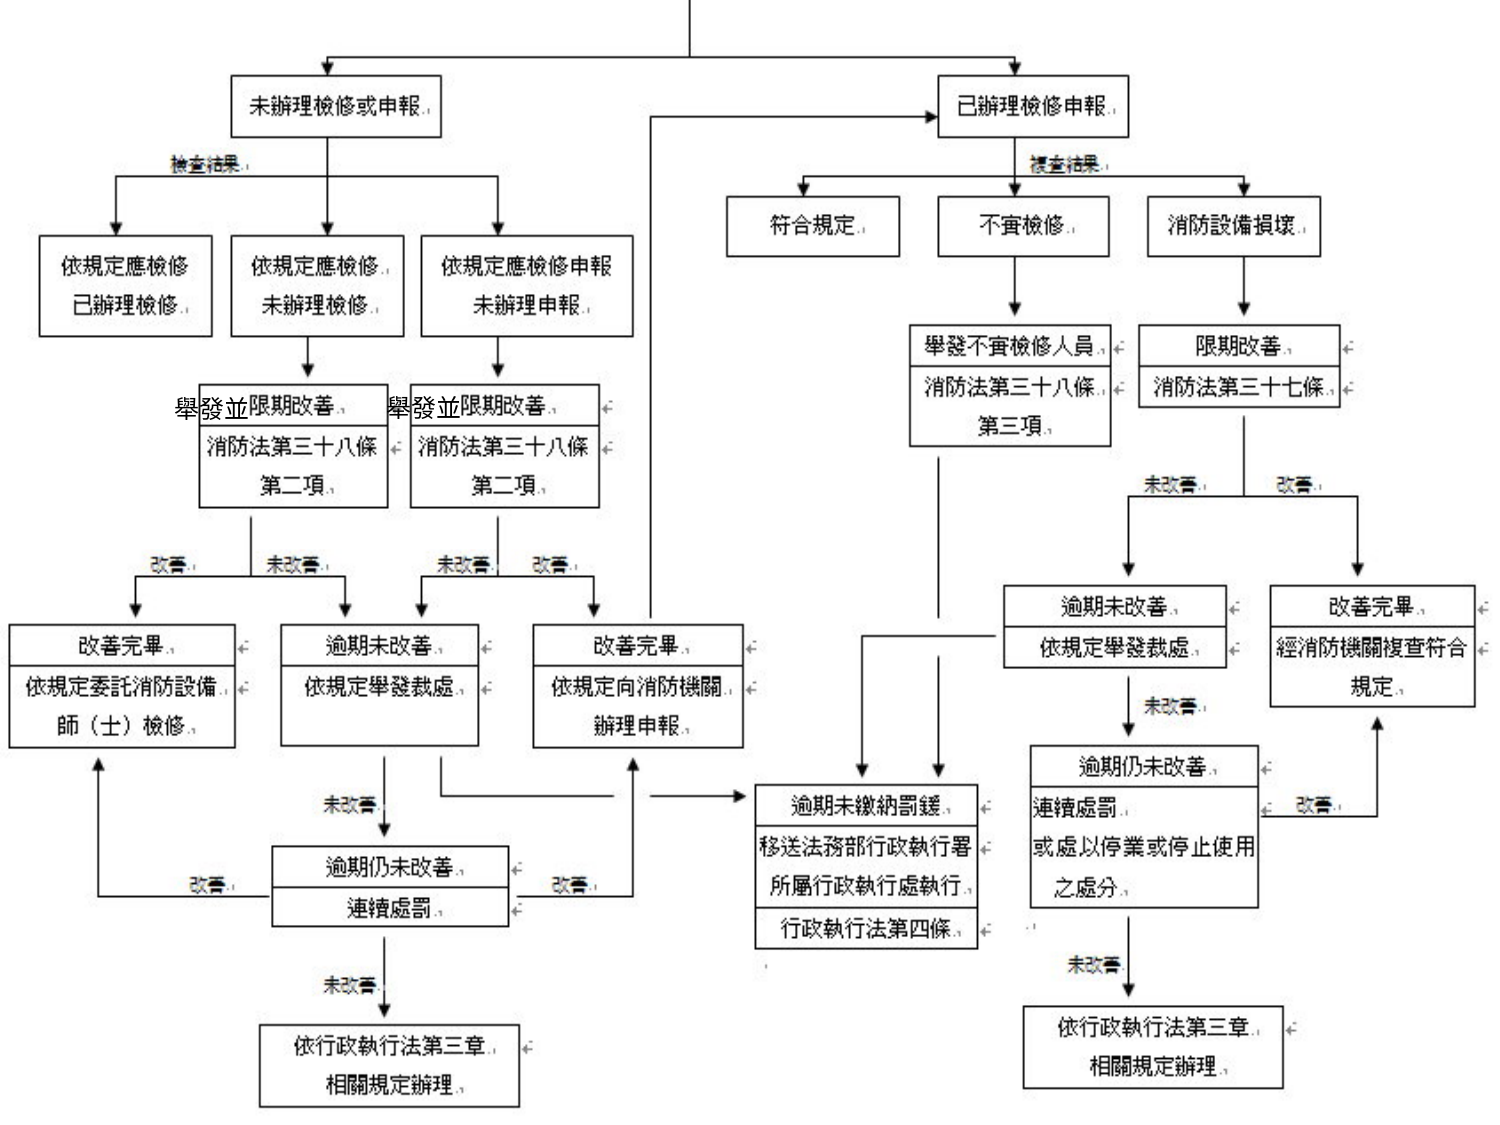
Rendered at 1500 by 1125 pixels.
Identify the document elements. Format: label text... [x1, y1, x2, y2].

text_box 舉發並 [159, 385, 266, 431]
text_box 舉發並 [371, 385, 479, 431]
picture [0, 0, 1500, 1125]
